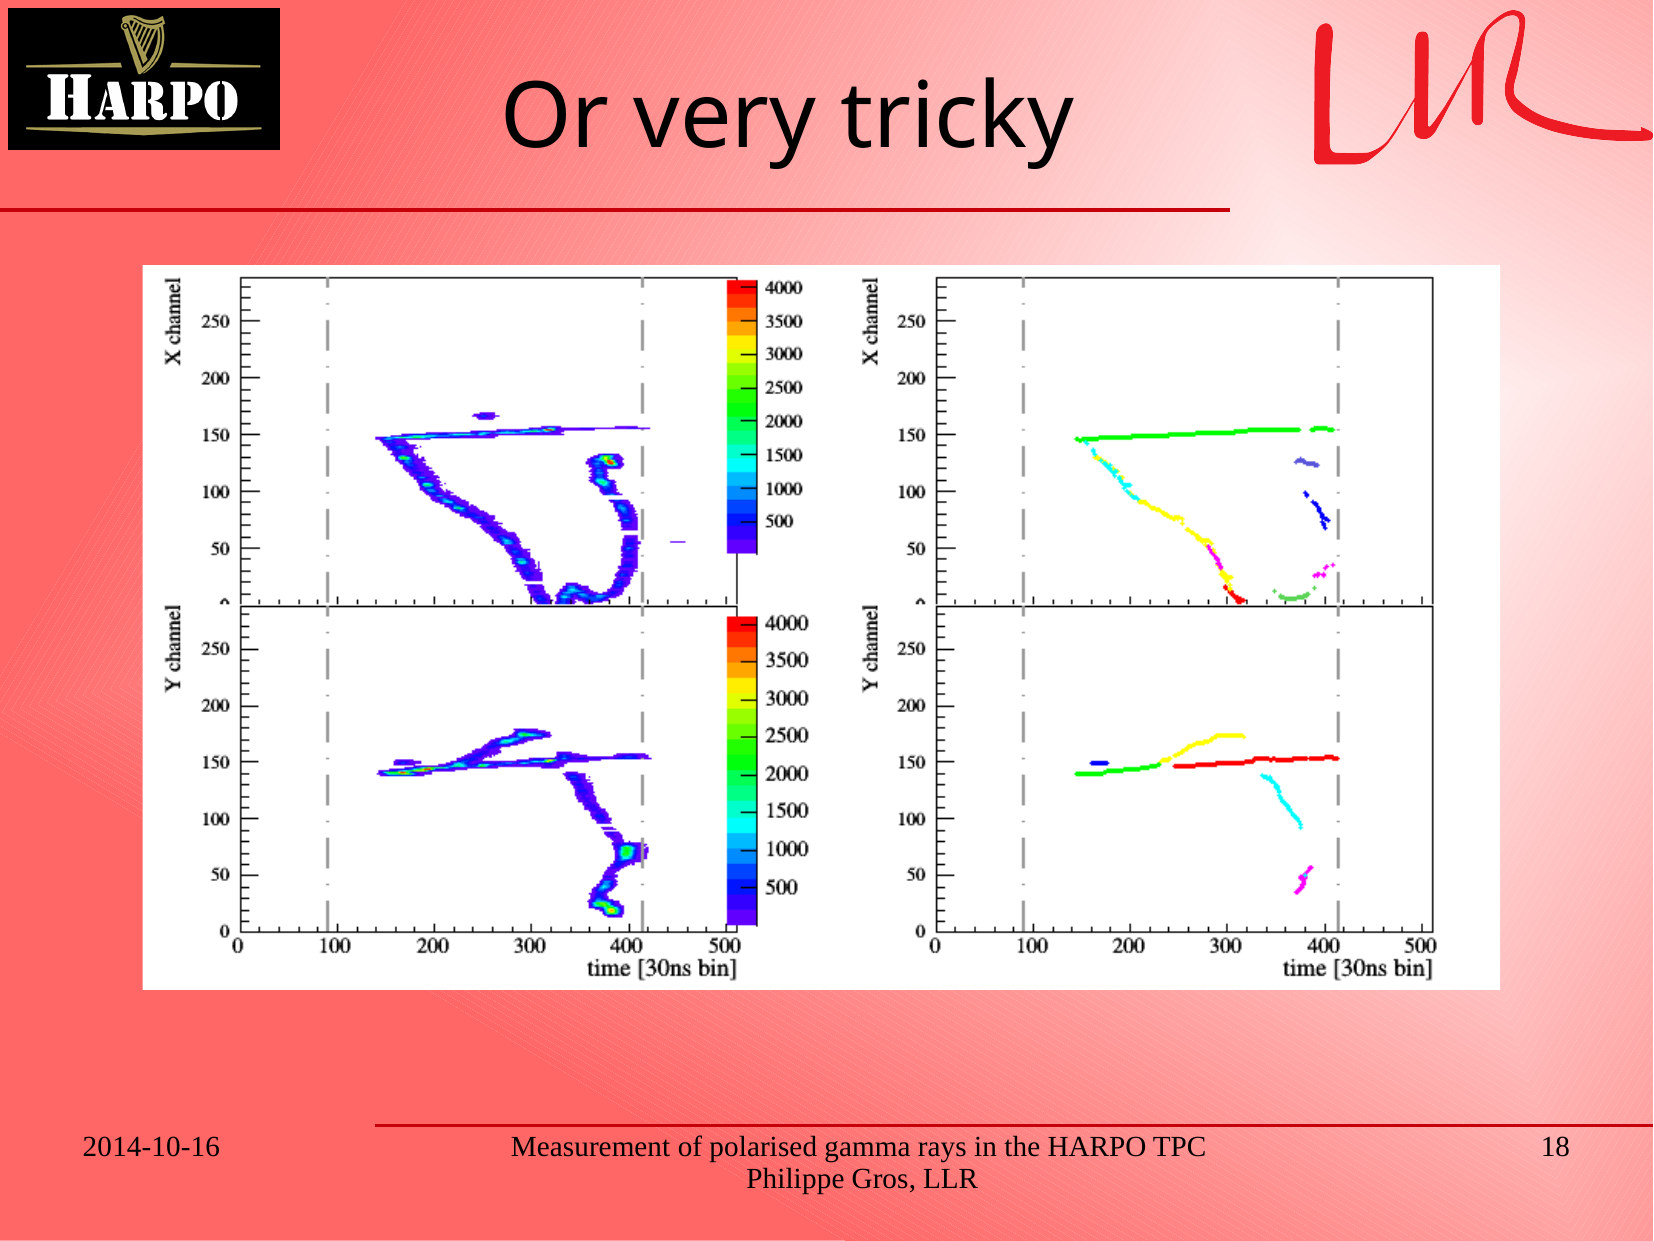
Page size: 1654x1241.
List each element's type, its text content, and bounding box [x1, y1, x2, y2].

picture [142, 265, 1501, 991]
picture [1314, 10, 1653, 165]
picture [8, 8, 280, 150]
title Or very tricky [285, 15, 1291, 211]
